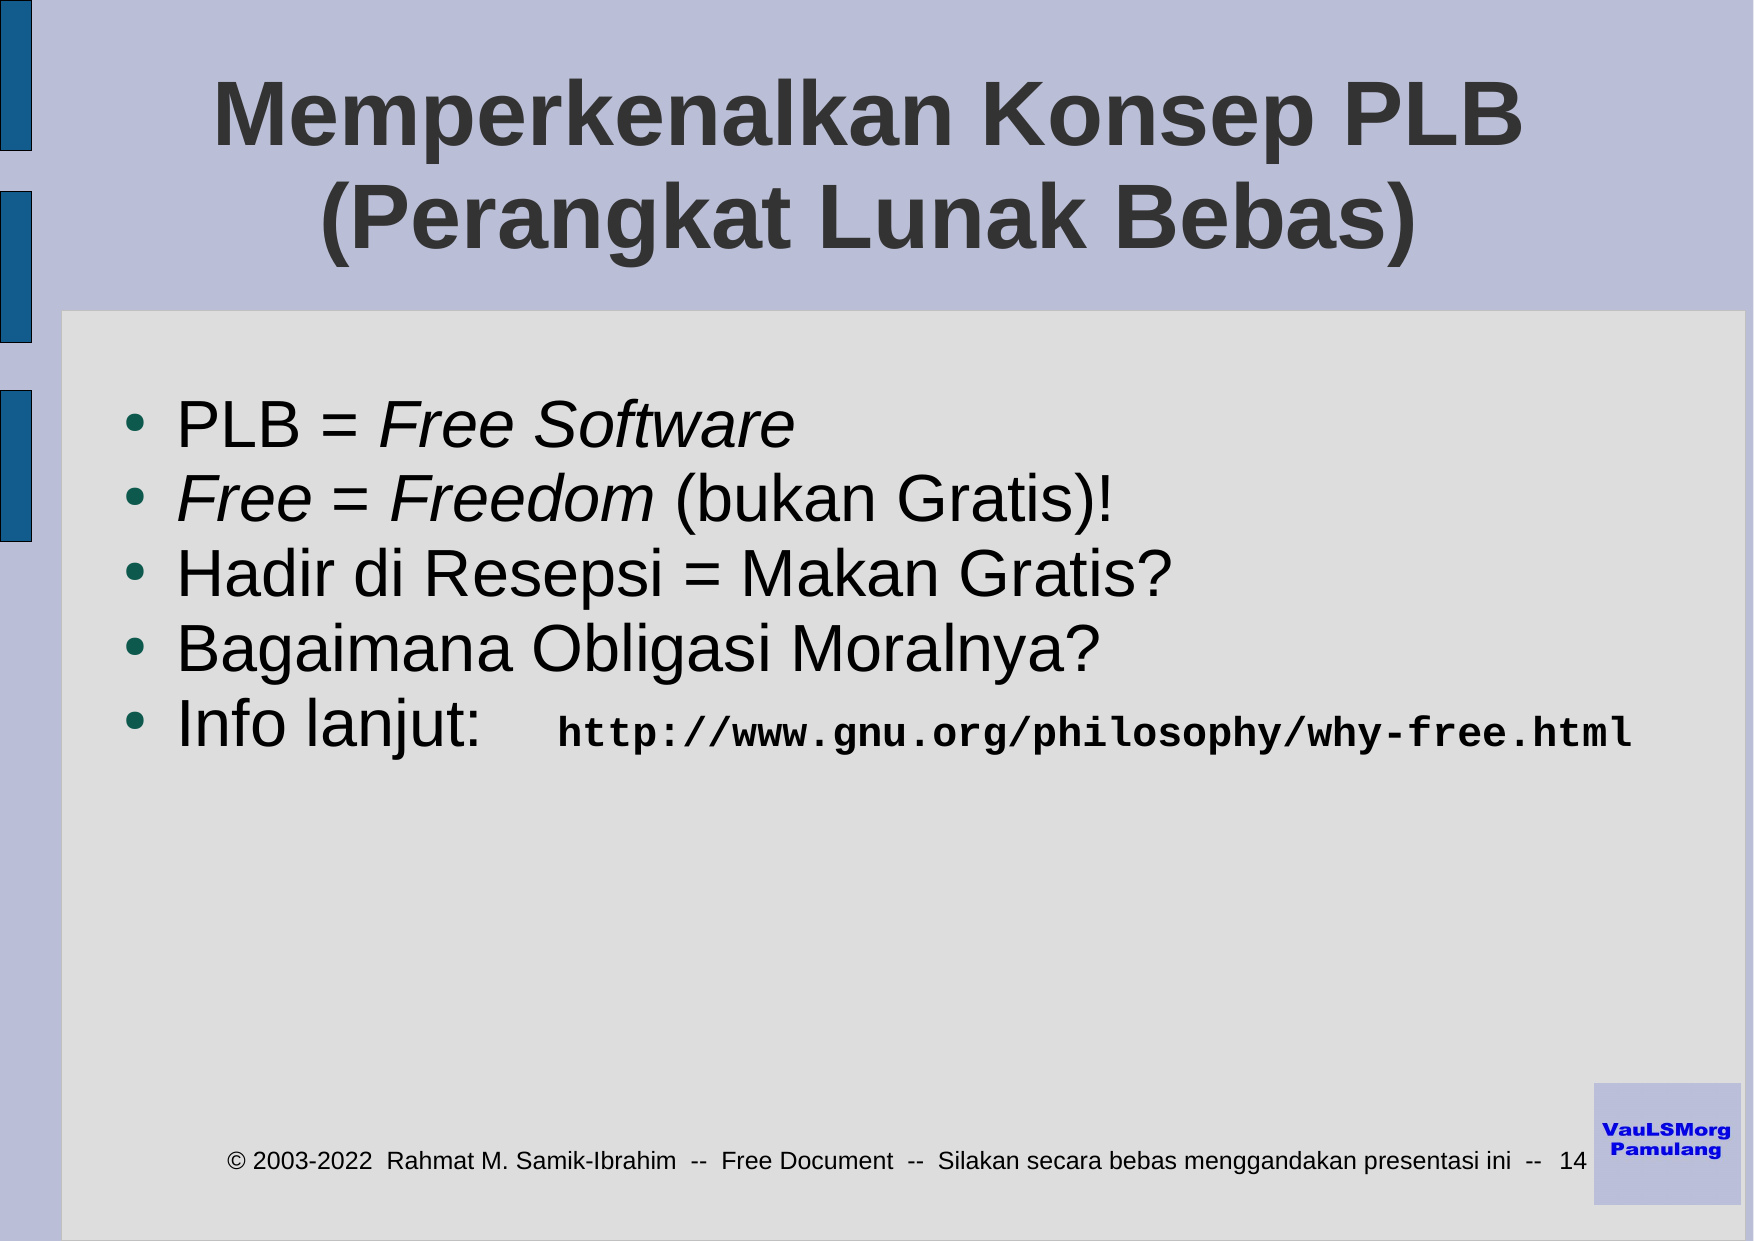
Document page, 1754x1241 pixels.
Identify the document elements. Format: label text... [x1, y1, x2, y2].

title Memperkenalkan Konsep PLB (Perangkat Lunak Bebas) [85, 62, 1654, 269]
list PLB = Free Software Free = Freedom (bukan Gratis)! Hadir di Resepsi = Makan Gratis? Bagaimana Obligasi Moralnya? Info lanjut: http://www.gnu.org/philosophy/why-free.html [105, 386, 1663, 860]
picture [1594, 1083, 1741, 1205]
